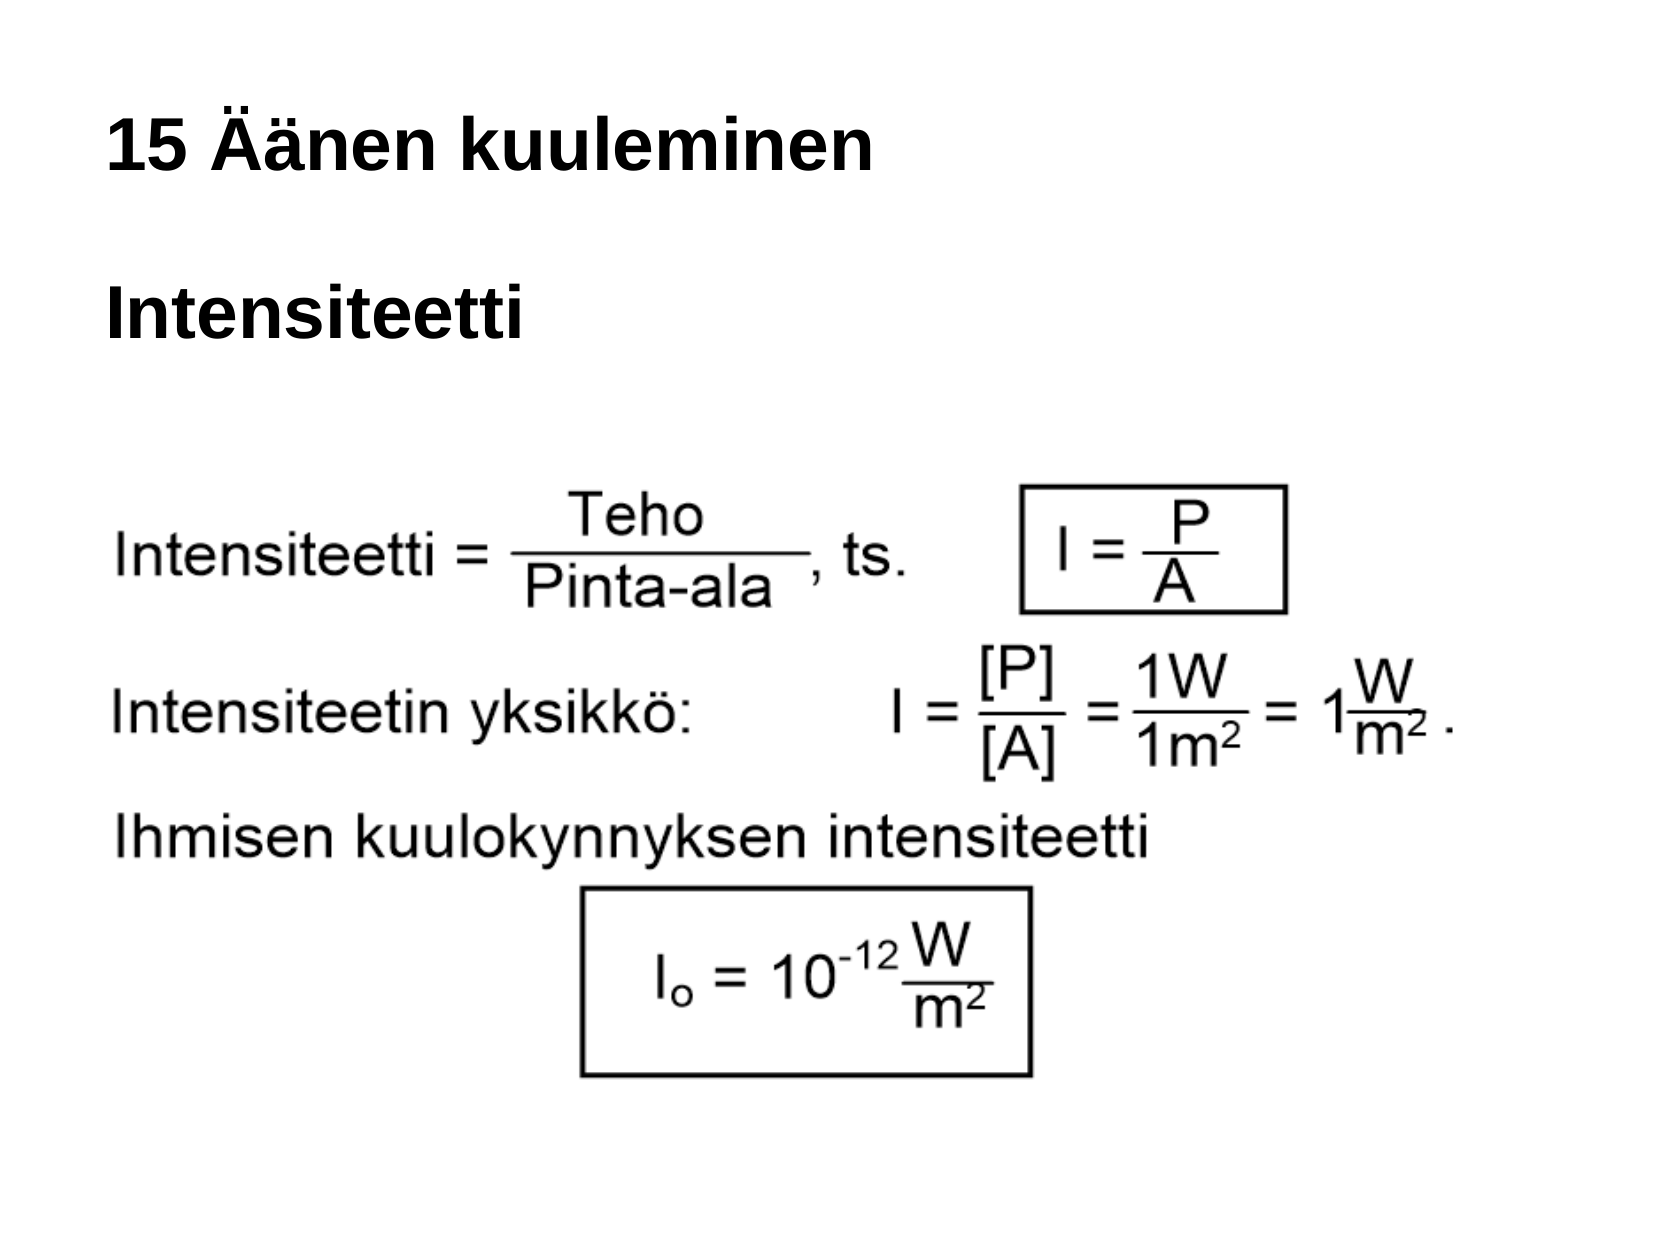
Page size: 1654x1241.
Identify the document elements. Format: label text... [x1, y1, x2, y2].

picture [59, 427, 1568, 1088]
text_box 15 Äänen kuuleminen Intensiteetti [90, 95, 1595, 367]
